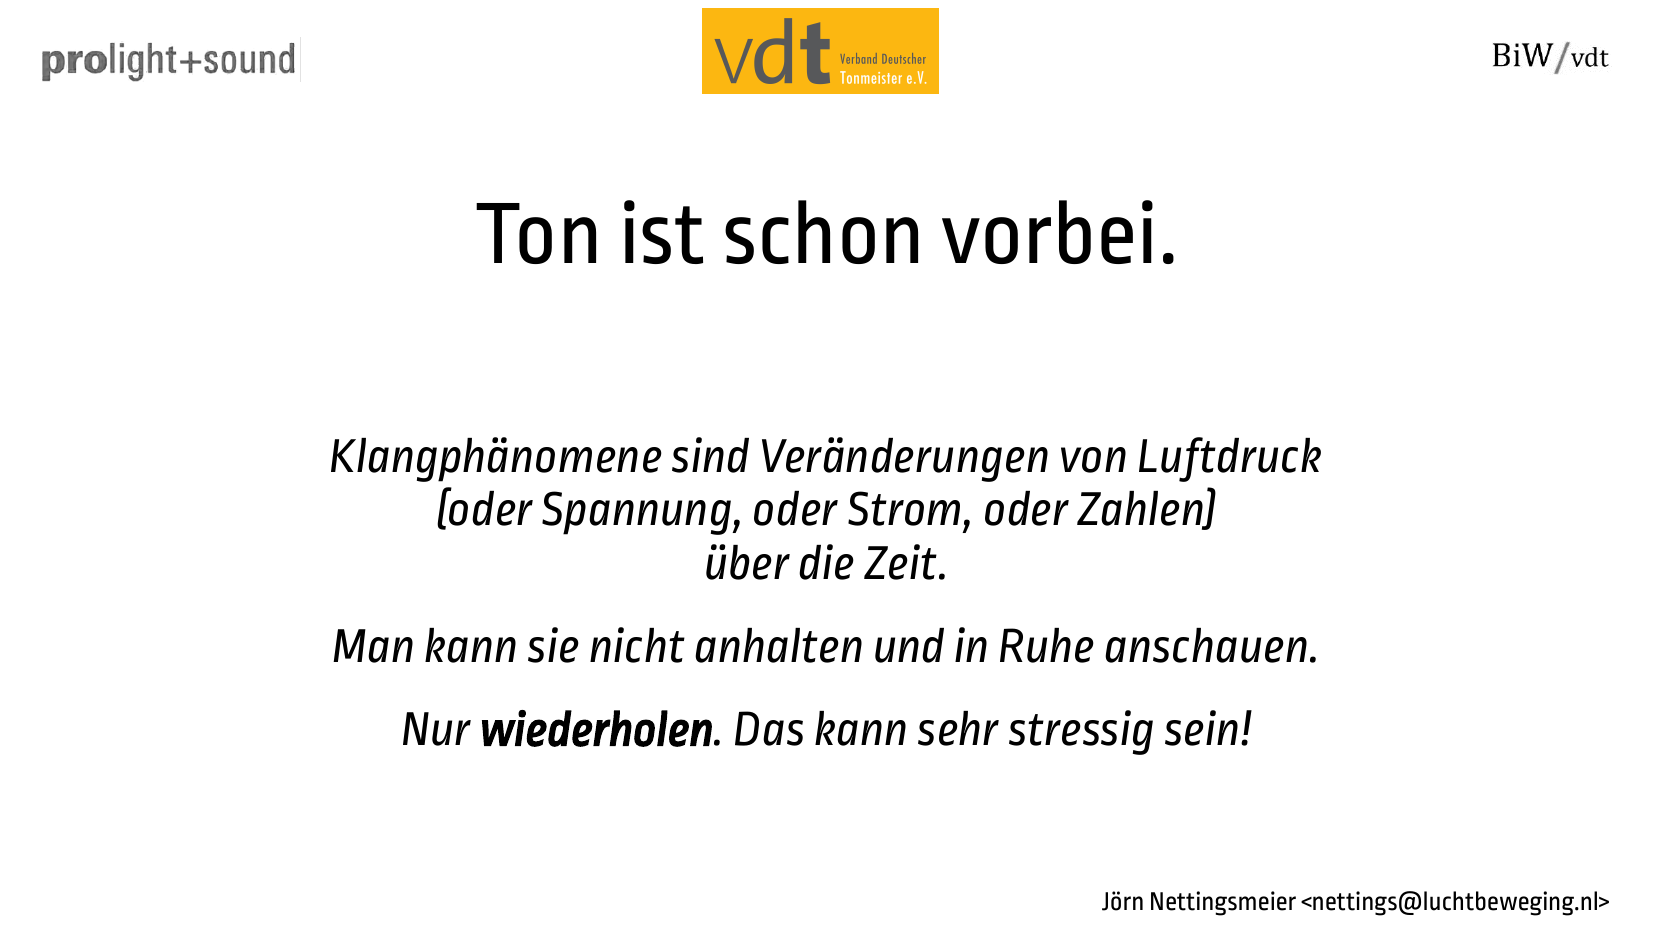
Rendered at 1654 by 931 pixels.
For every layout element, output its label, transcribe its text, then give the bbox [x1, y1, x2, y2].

picture [702, 8, 939, 94]
subtitle Klangphänomene sind Veränderungen von Luftdruck (oder Spannung, oder Strom, oder Zahlen) über die Zeit. Man kann sie nicht anhalten und in Ruhe anschauen. Nur wiederholen. Das kann sehr stressig sein! [82, 323, 1571, 864]
picture [37, 37, 301, 82]
picture [1490, 39, 1613, 75]
title Ton ist schon vorbei. [82, 185, 1571, 285]
